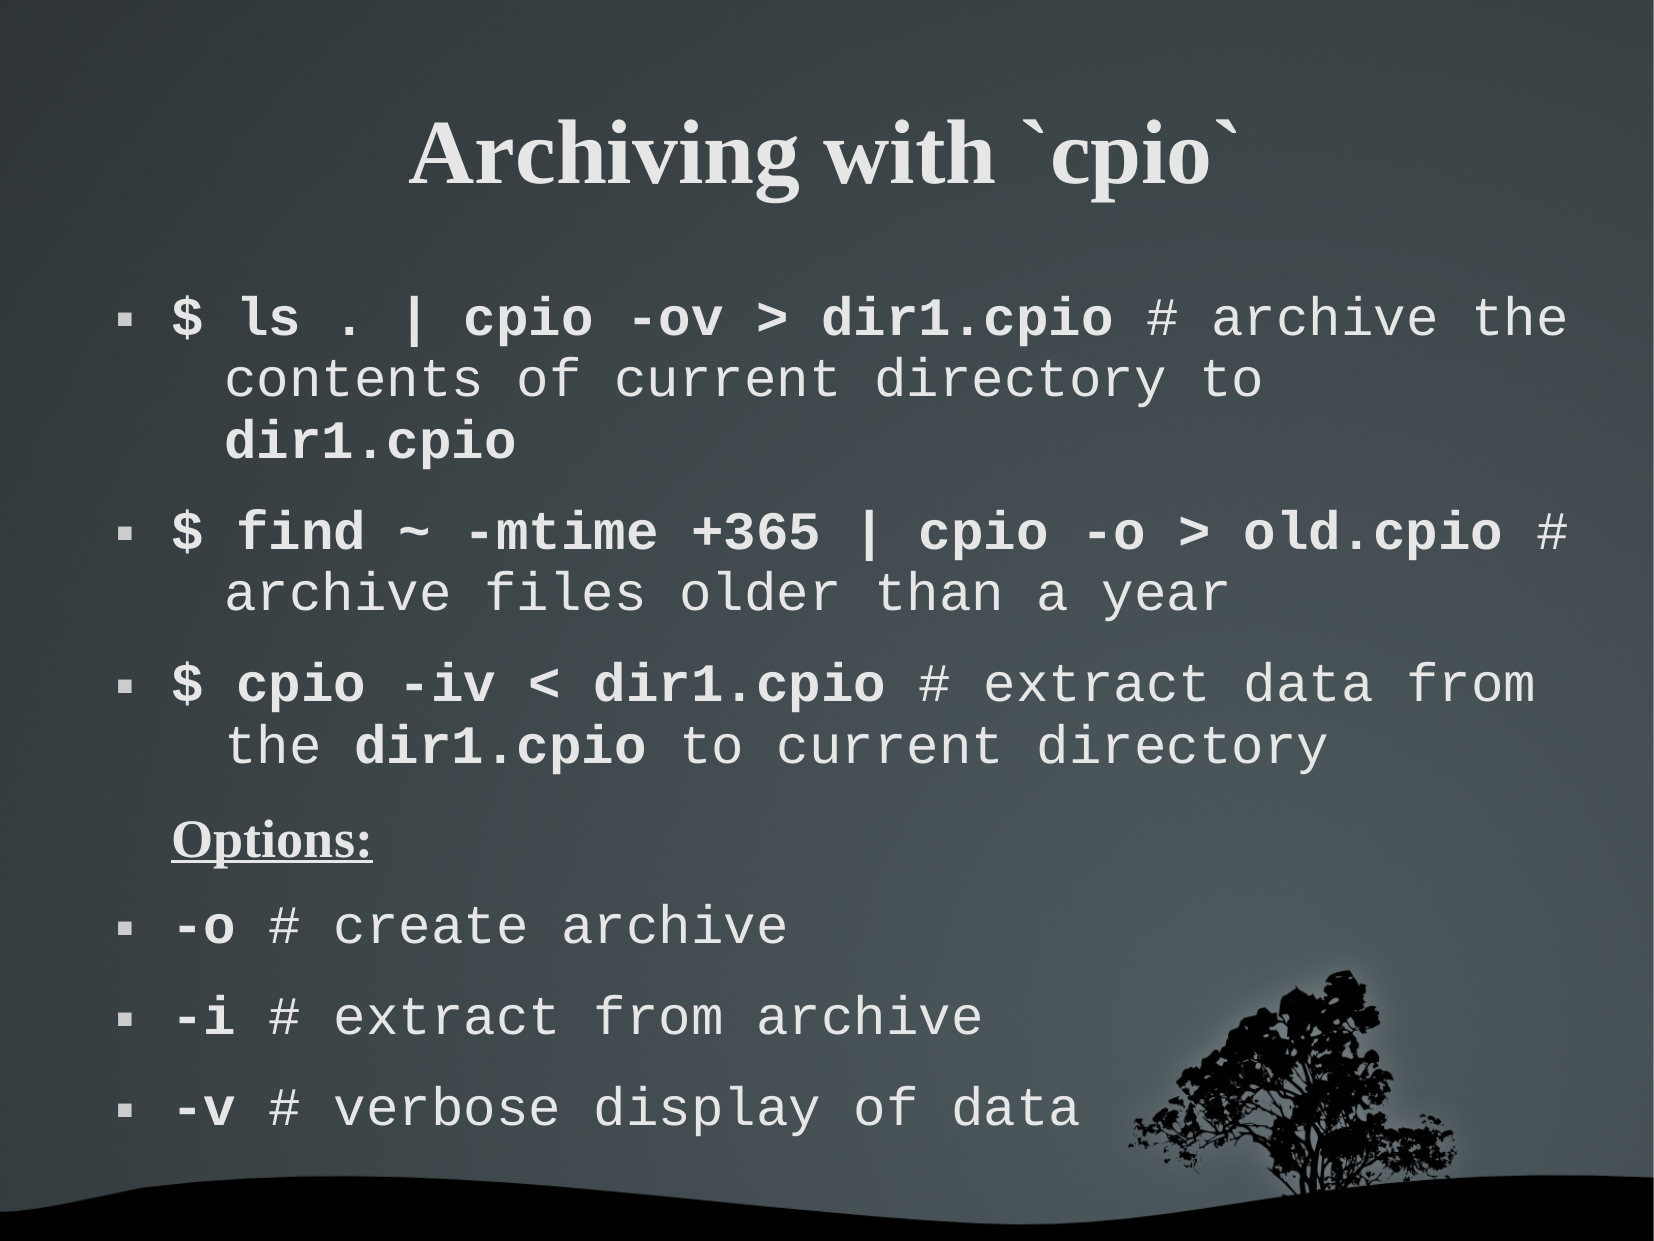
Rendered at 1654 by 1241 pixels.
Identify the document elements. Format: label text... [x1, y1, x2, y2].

picture [0, 0, 1654, 1241]
title Archiving with `cpio` [82, 49, 1571, 257]
list $ ls . | cpio -ov > dir1.cpio # archive the contents of current directory to dir1.cpio $ find ~ -mtime +365 | cpio -o > old.cpio # archive files older than a year $ cpio -iv < dir1.cpio # extract data from the dir1.cpio to current directory Options: -o # create archive -i # extract from archive -v # verbose display of data [82, 290, 1571, 1241]
